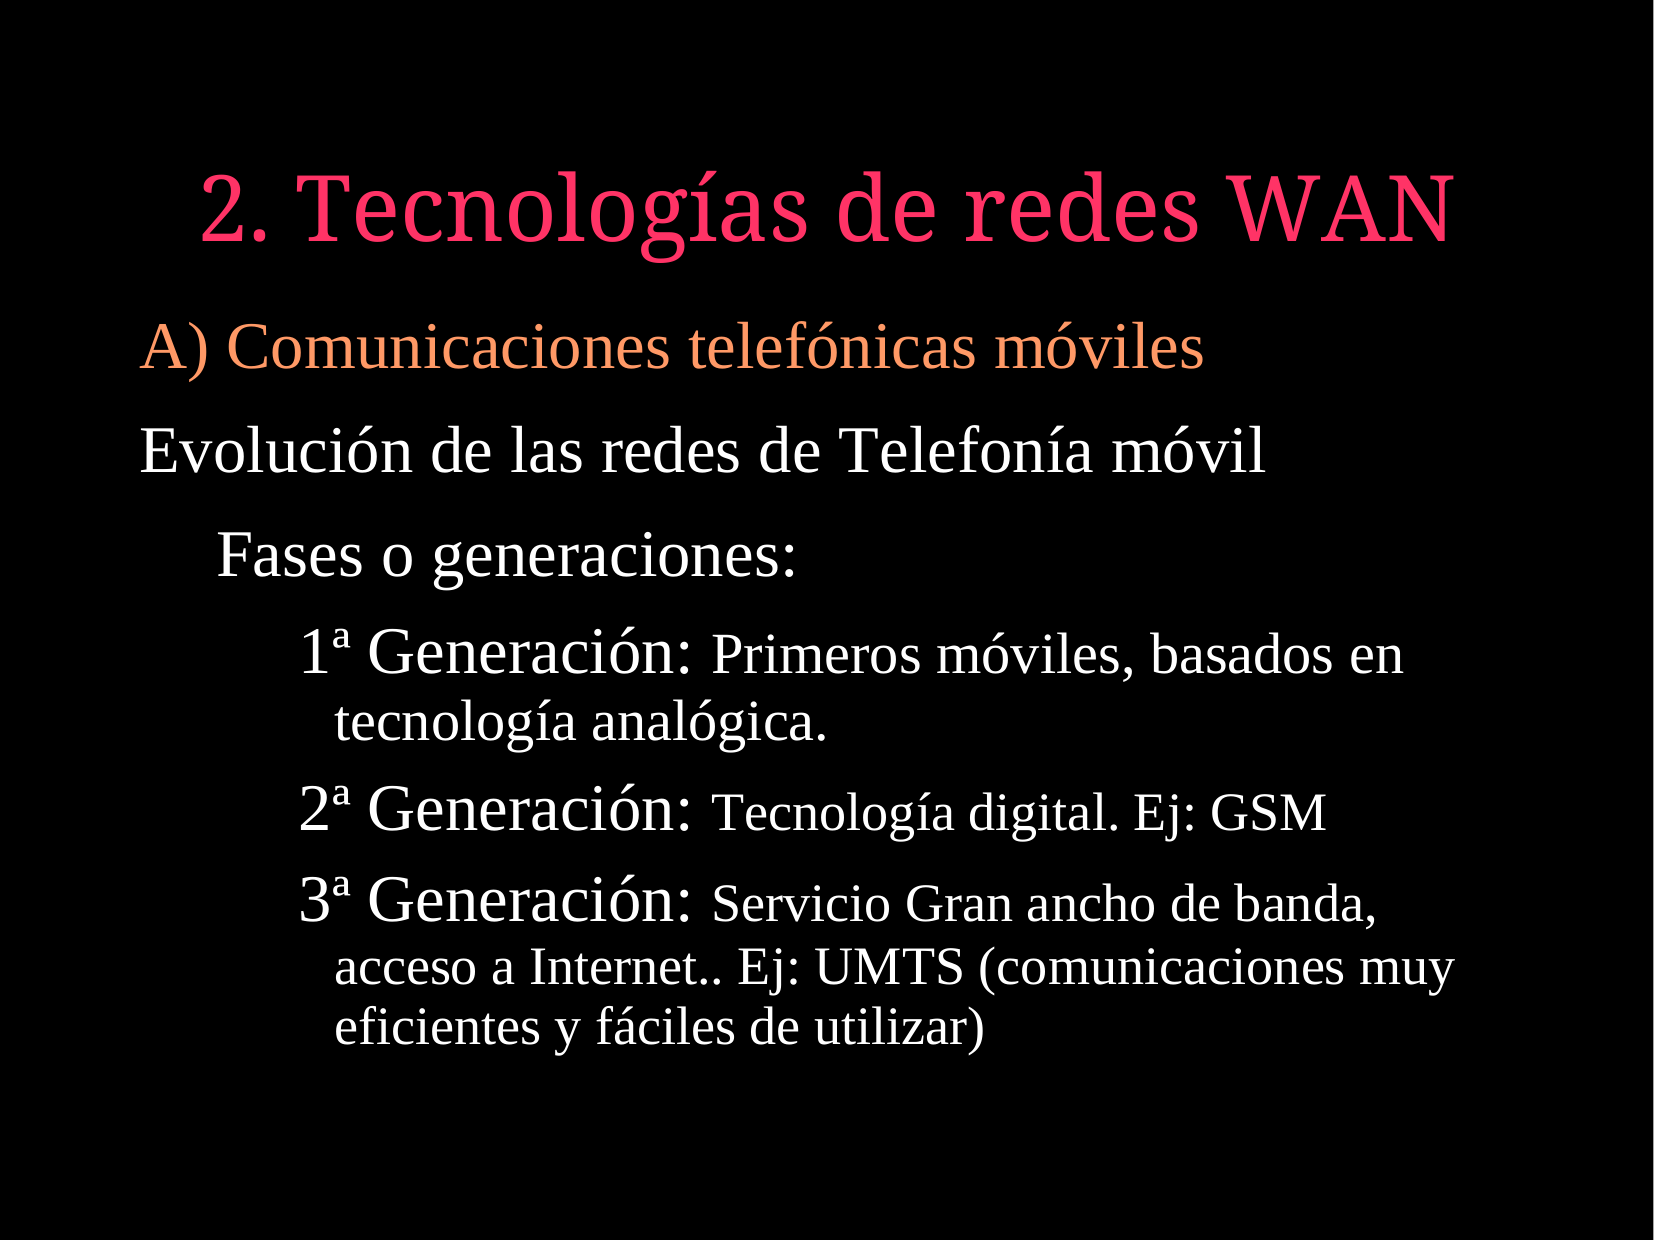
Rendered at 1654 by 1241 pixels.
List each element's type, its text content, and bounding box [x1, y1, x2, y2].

list A) Comunicaciones telefónicas móviles Evolución de las redes de Telefonía móvil Fases o generaciones: 1ª Generación: Primeros móviles, basados en tecnología analógica. 2ª Generación: Tecnología digital. Ej: GSM 3ª Generación: Servicio Gran ancho de banda, acceso a Internet.. Ej: UMTS (comunicaciones muy eficientes y fáciles de utilizar) [121, 309, 1534, 1143]
title 2. Tecnologías de redes WAN [121, 102, 1534, 309]
